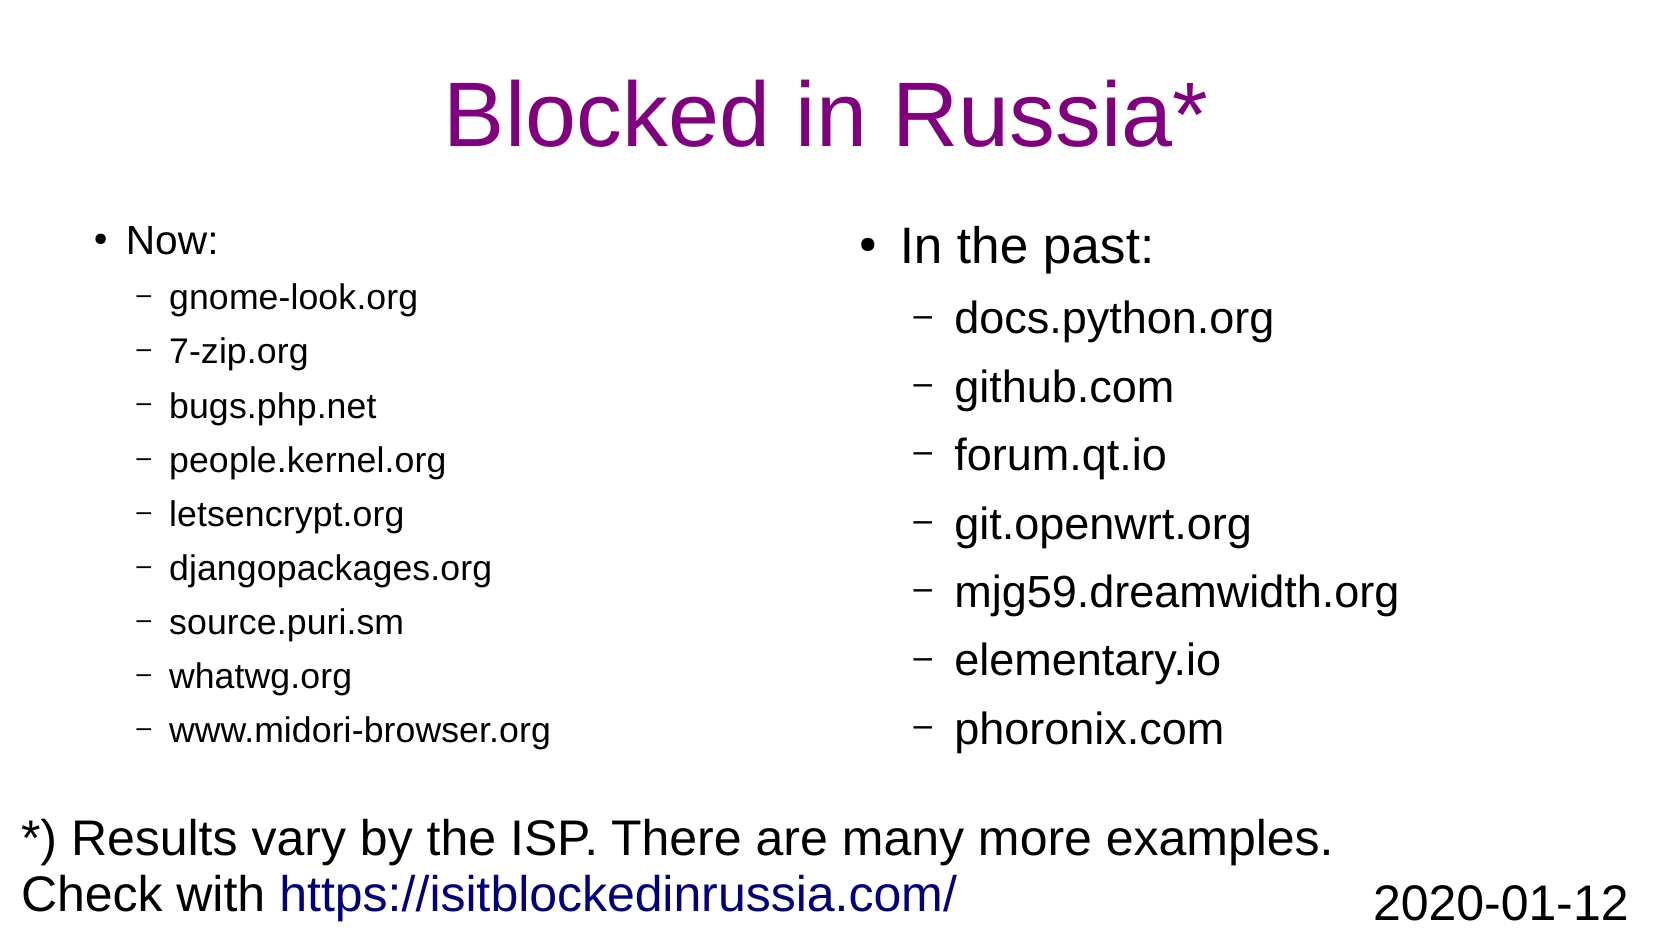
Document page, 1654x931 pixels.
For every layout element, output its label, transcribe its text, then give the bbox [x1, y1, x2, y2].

title Blocked in Russia* [82, 37, 1571, 193]
text_box *) Results vary by the ISP. There are many more examples. Check with https://isitblockedinrussia.com/ [6, 803, 1471, 930]
text_box 2020-01-12 [1358, 868, 1654, 931]
list Now: gnome-look.org 7-zip.org bugs.php.net people.kernel.org letsencrypt.org djangopackages.org source.puri.sm whatwg.org www.midori-browser.org [82, 217, 809, 757]
list In the past: docs.python.org github.com forum.qt.io git.openwrt.org mjg59.dreamwidth.org elementary.io phoronix.com [845, 217, 1572, 757]
